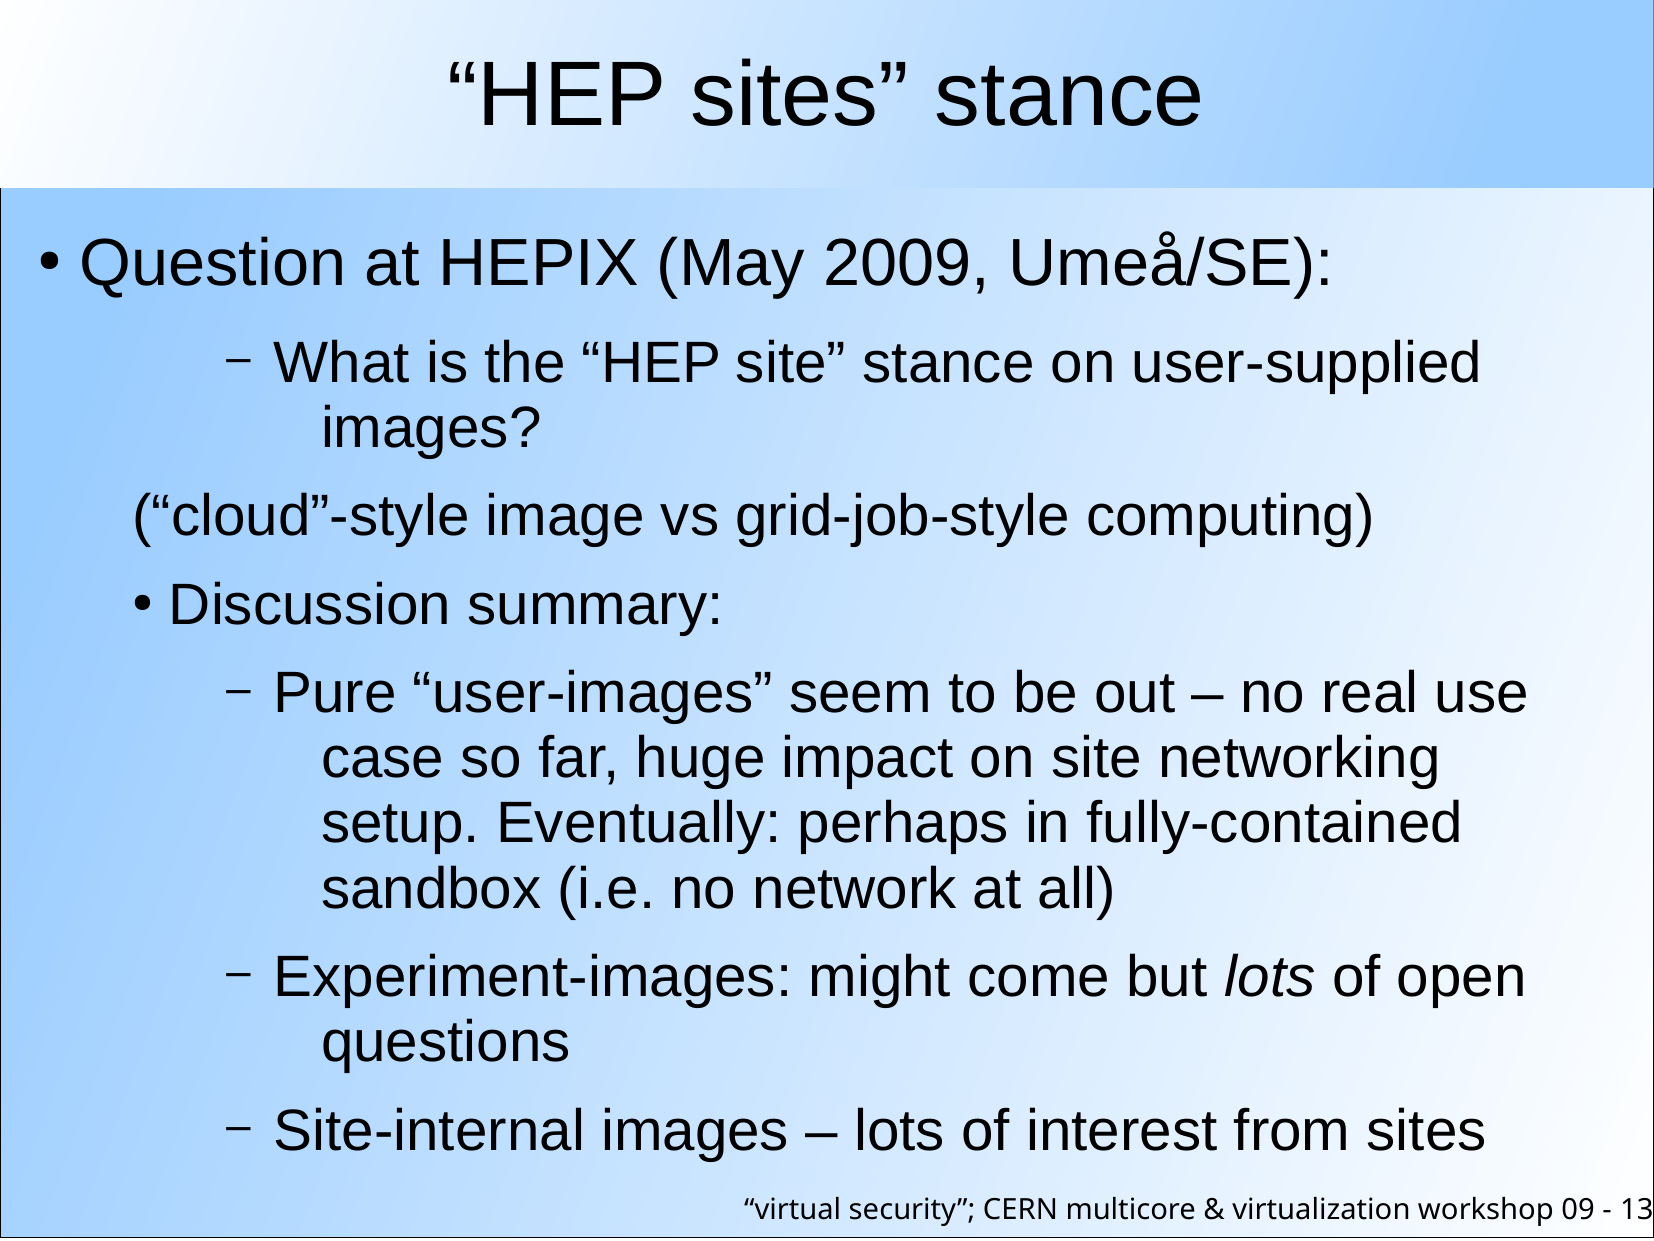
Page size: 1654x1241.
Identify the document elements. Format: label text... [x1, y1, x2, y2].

title “HEP sites” stance [82, 0, 1571, 188]
list Question at HEPIX (May 2009, Umeå/SE): What is the “HEP site” stance on user-supplied images? (“cloud”-style image vs grid-job-style computing) Discussion summary: Pure “user-images” seem to be out – no real use case so far, huge impact on site networking setup. Eventually: perhaps in fully-contained sandbox (i.e. no network at all) Experiment-images: might come but lots of open questions Site-internal images – lots of interest from sites [37, 225, 1613, 1201]
